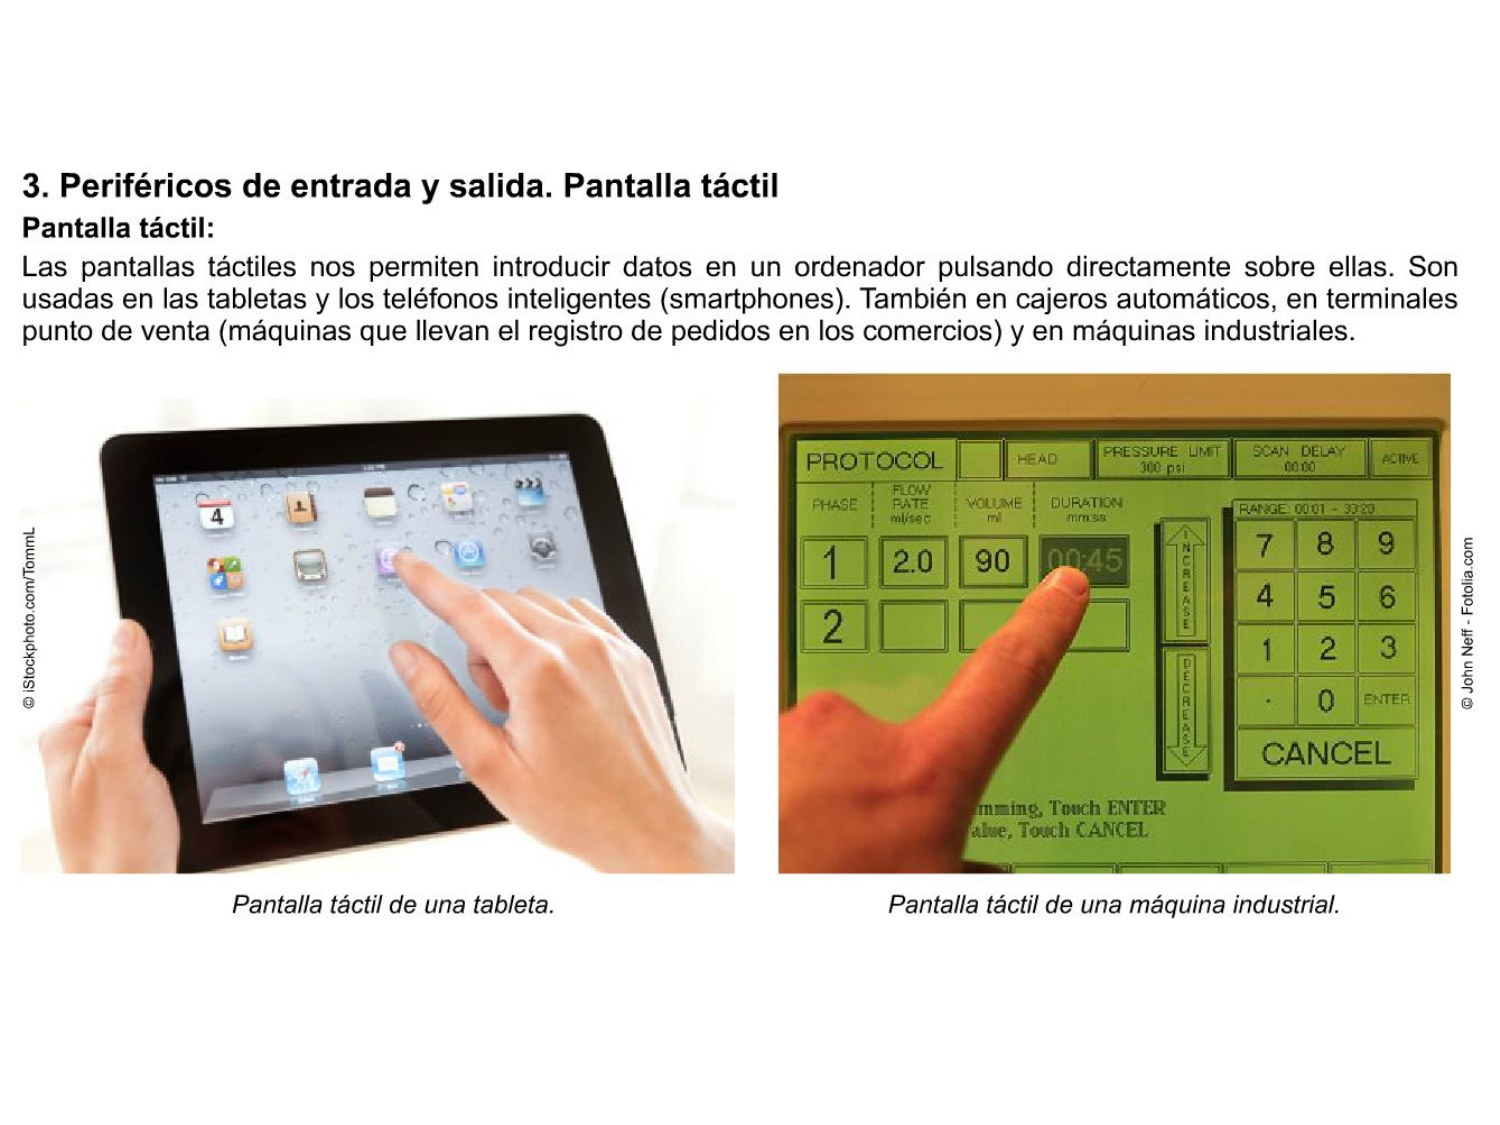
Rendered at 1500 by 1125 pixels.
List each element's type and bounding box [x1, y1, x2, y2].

picture [0, 146, 1500, 979]
